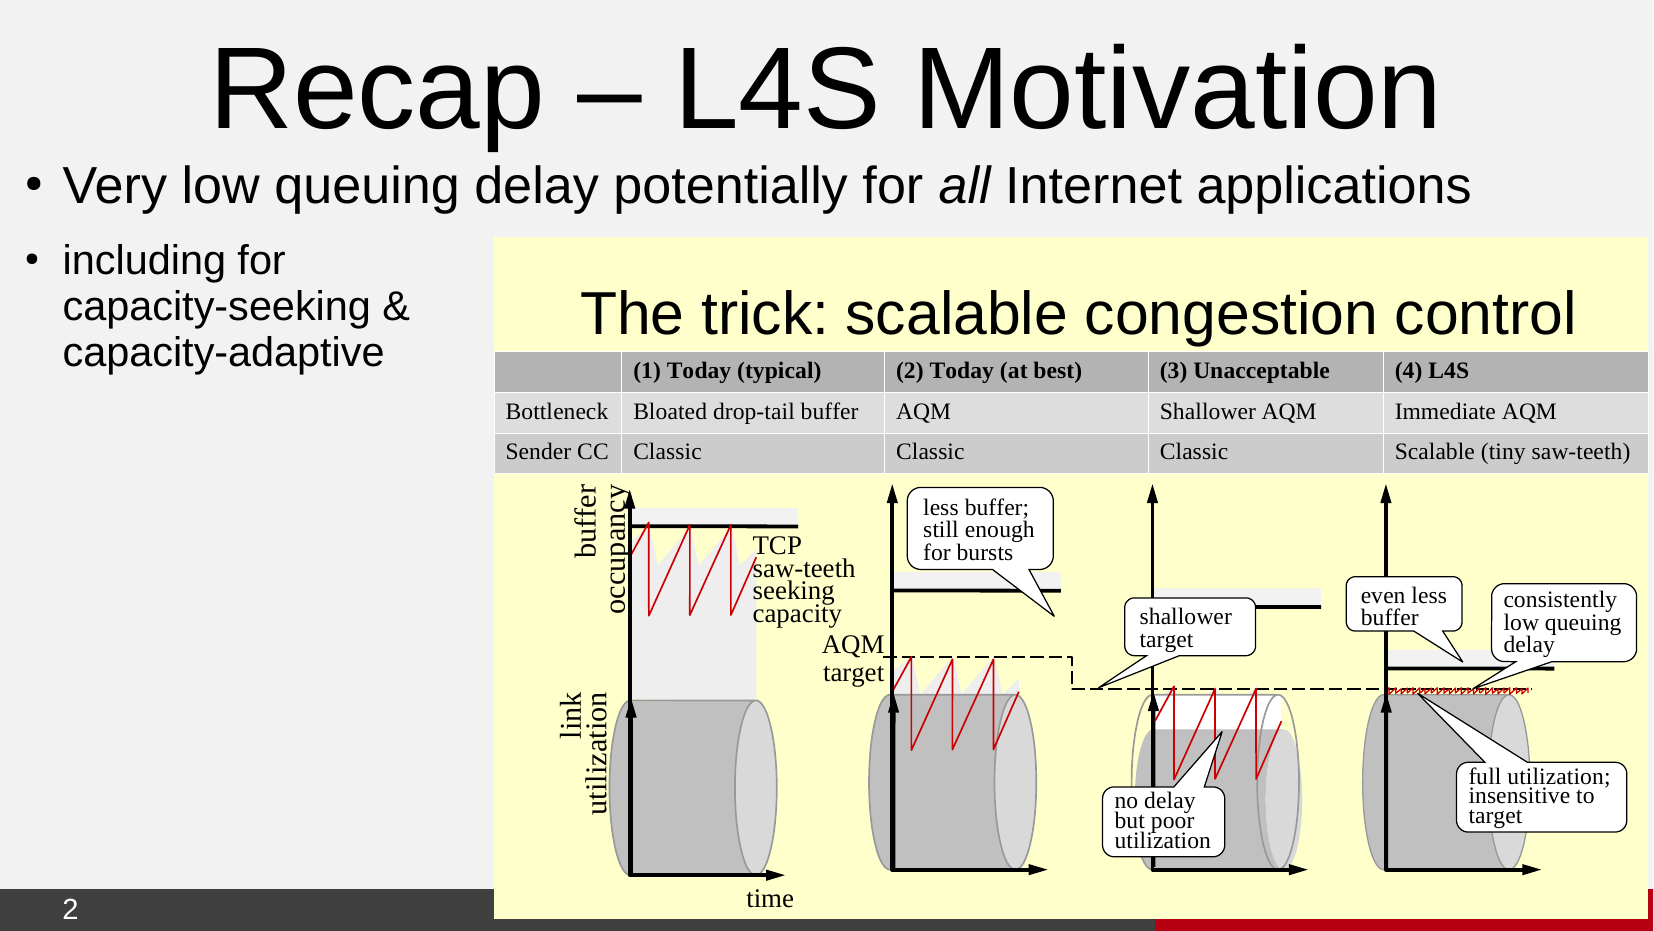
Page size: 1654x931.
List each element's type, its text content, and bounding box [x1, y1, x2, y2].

list Very low queuing delay potentially for all Internet applications including for capacity-seeking & capacity-adaptive [12, 156, 1526, 440]
title Recap – L4S Motivation [82, 11, 1571, 167]
picture [493, 236, 1648, 919]
